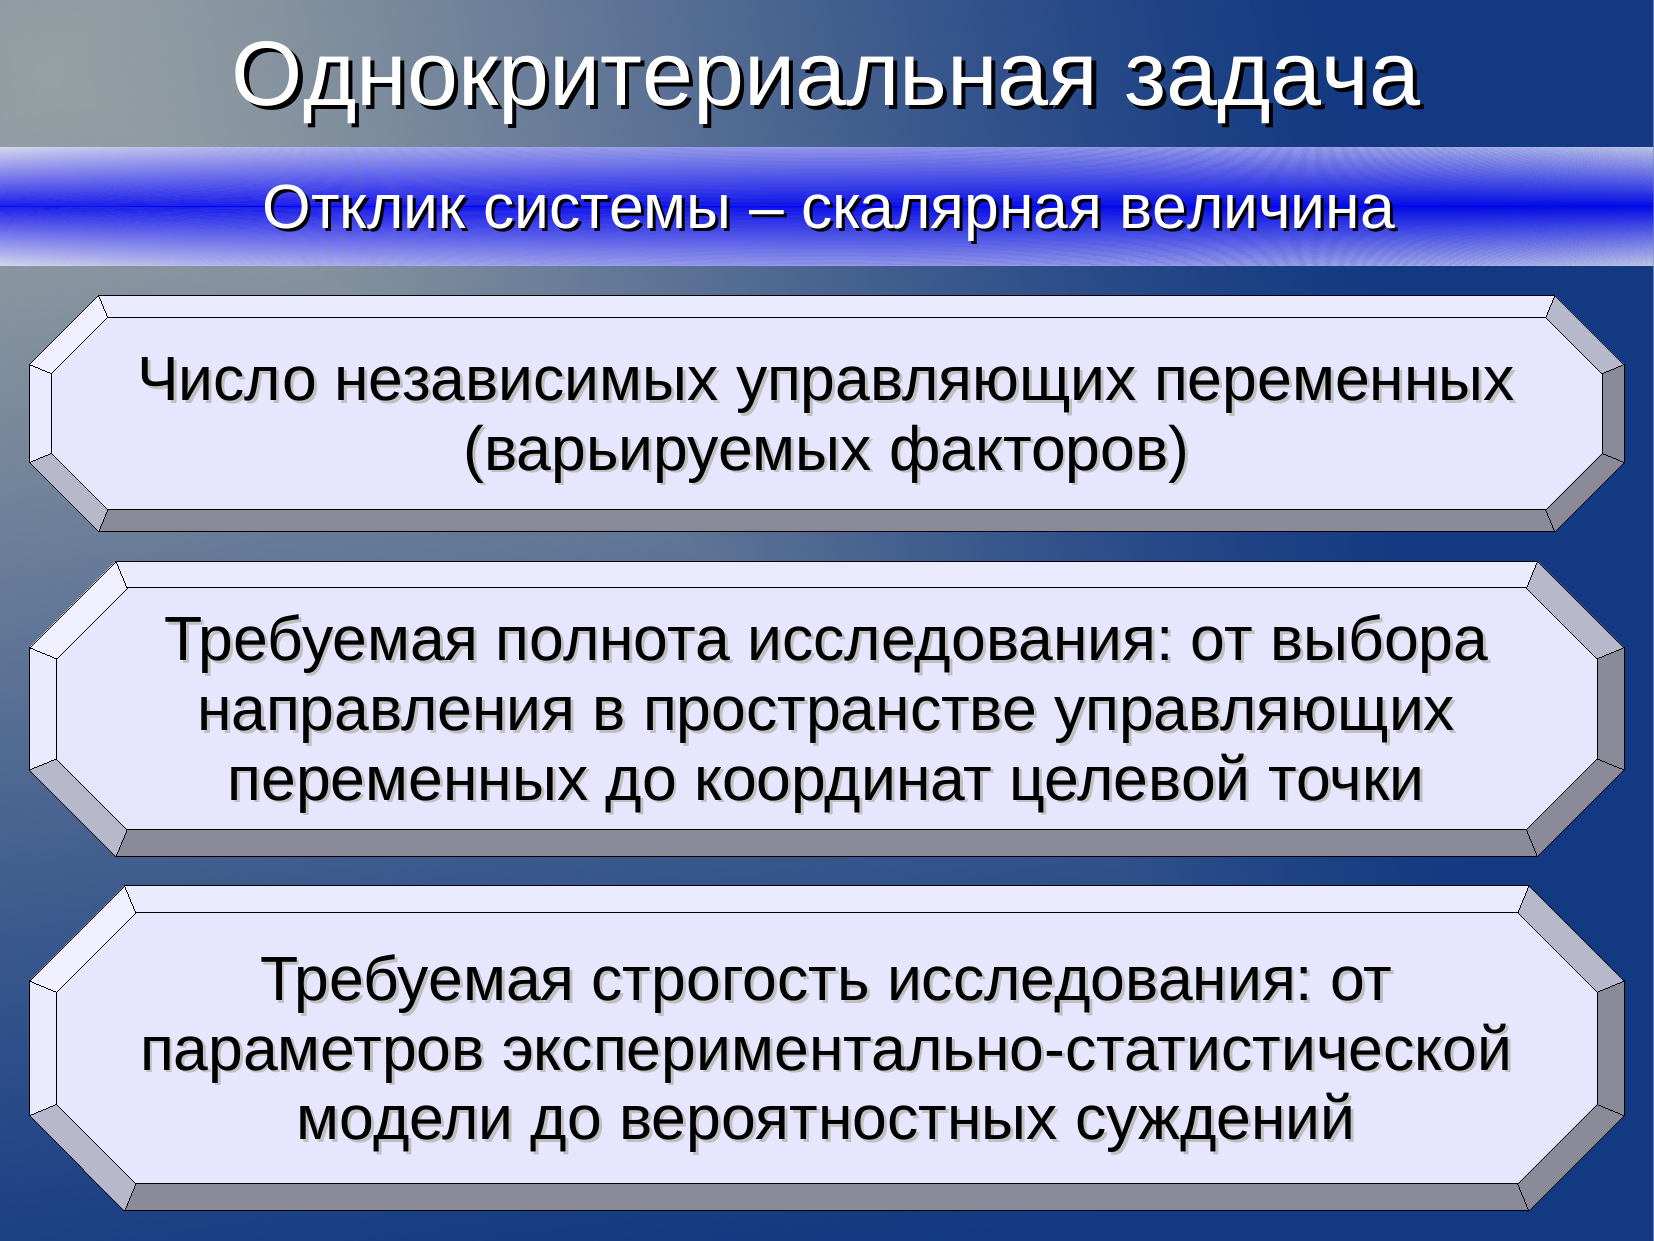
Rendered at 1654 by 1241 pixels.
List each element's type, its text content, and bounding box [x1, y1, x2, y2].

text_box Требуемая полнота исследования: от выбора направления в пространстве управляющих переменных до координат целевой точки [57, 588, 1597, 829]
picture [0, 266, 1654, 1241]
title Отклик системы – скалярная величина [0, 147, 1654, 266]
picture [0, 0, 1654, 147]
text_box Число независимых управляющих переменных (варьируемых факторов) [52, 318, 1602, 509]
title Однокритериальная задача [82, 22, 1571, 126]
text_box Требуемая строгость исследования: от параметров экспериментально-статистической модели до вероятностных суждений [57, 913, 1597, 1183]
